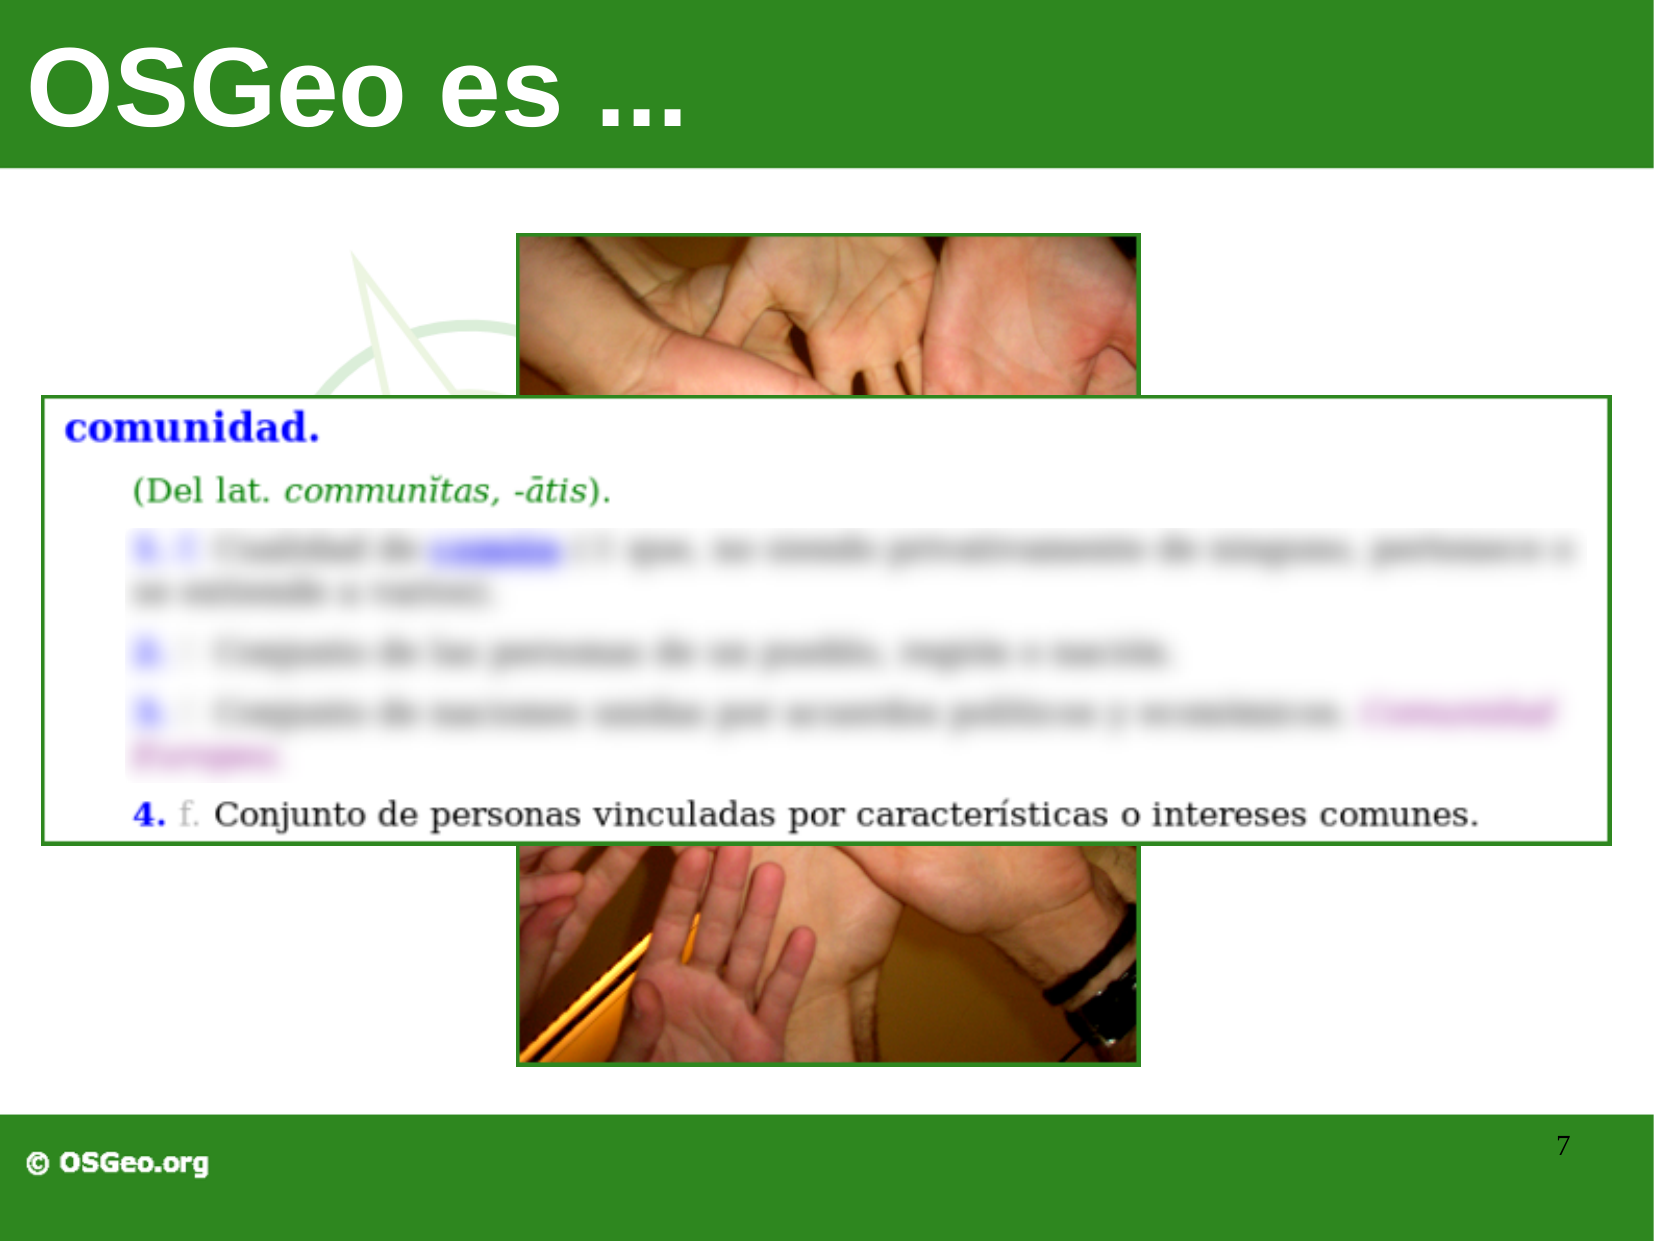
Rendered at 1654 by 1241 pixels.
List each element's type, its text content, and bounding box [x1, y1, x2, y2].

text_box OSGeo es ... [11, 17, 705, 178]
picture [0, 0, 1654, 1241]
